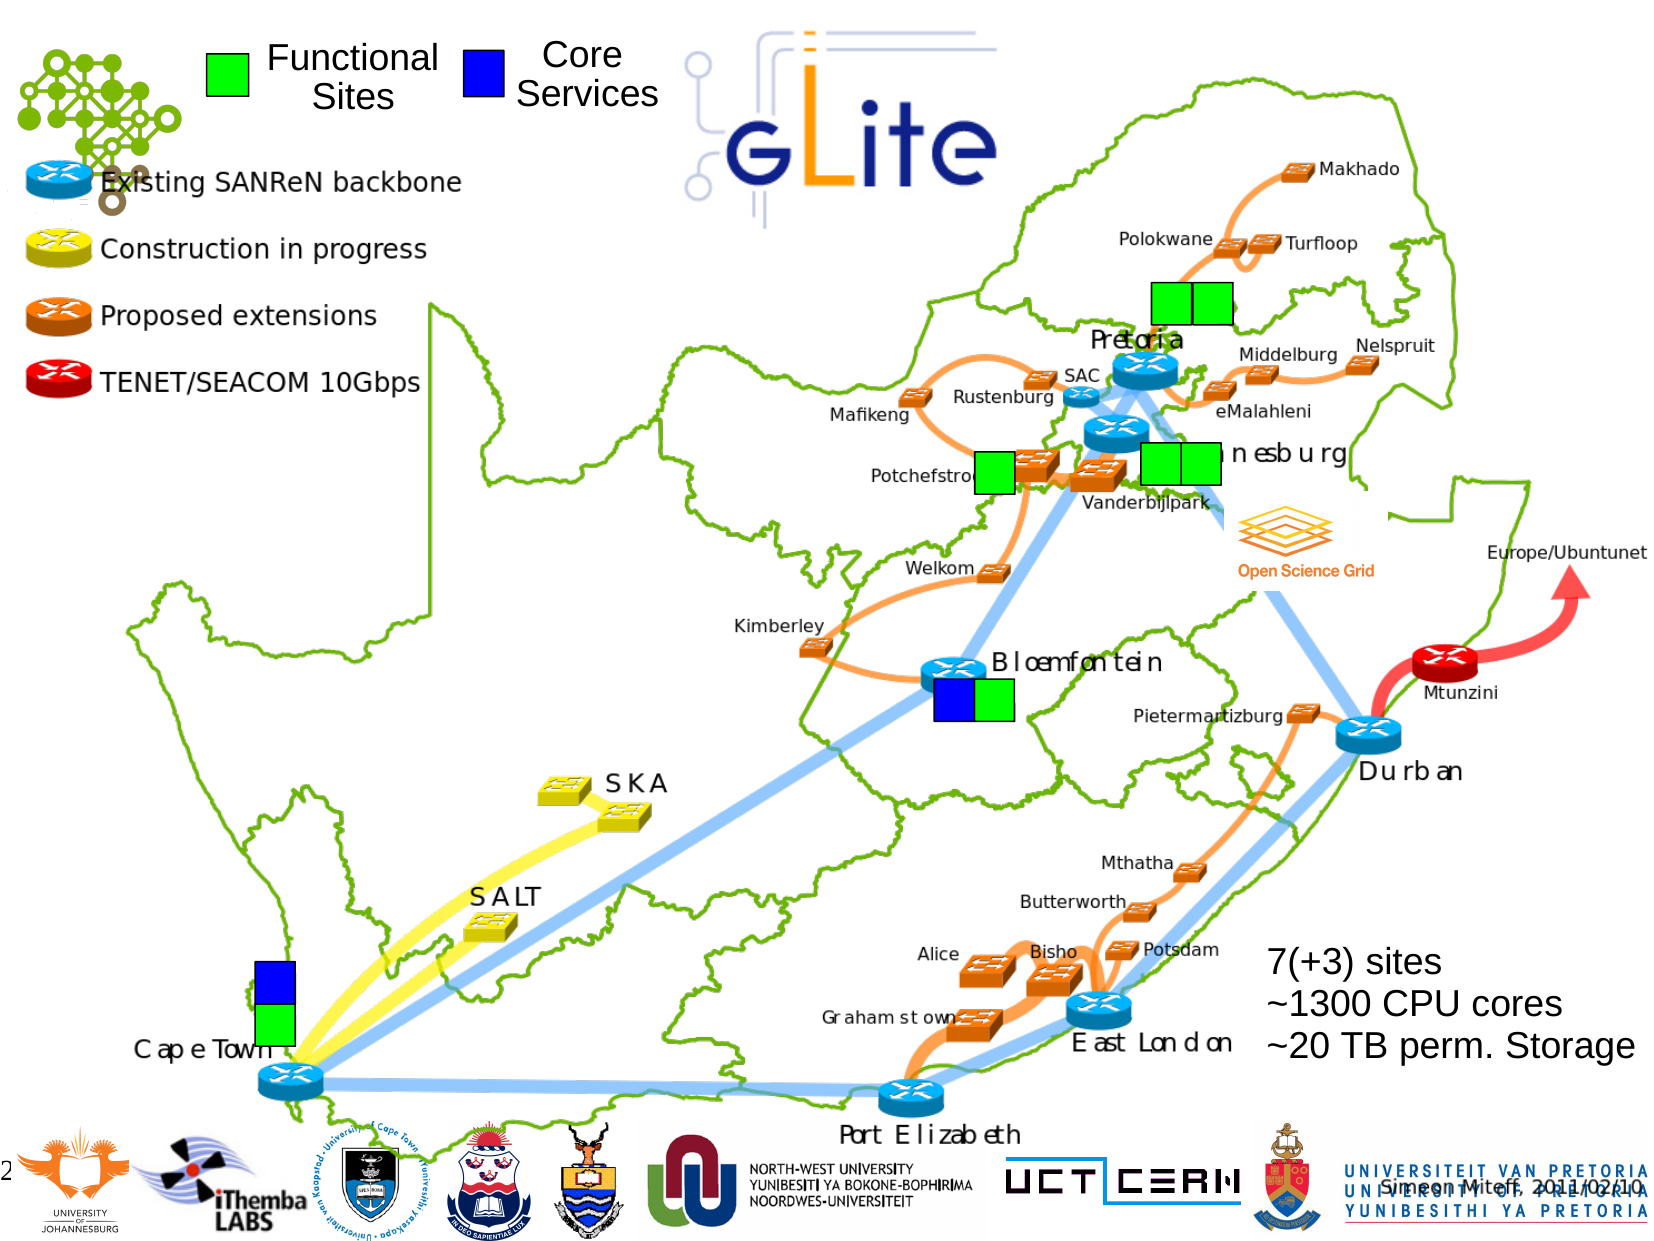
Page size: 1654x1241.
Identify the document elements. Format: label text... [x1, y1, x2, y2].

text_box [1140, 442, 1222, 486]
text_box Core Services [496, 28, 679, 119]
text_box 7(+3) sites ~1300 CPU cores ~20 TB perm. Storage [1251, 933, 1653, 1074]
text_box [255, 961, 296, 1047]
text_box [206, 53, 249, 97]
text_box [1151, 282, 1234, 325]
text_box [934, 679, 1015, 722]
text_box Functional Sites [251, 31, 455, 119]
text_box [974, 451, 1015, 495]
picture [1, 20, 1654, 1241]
text_box [463, 50, 496, 97]
